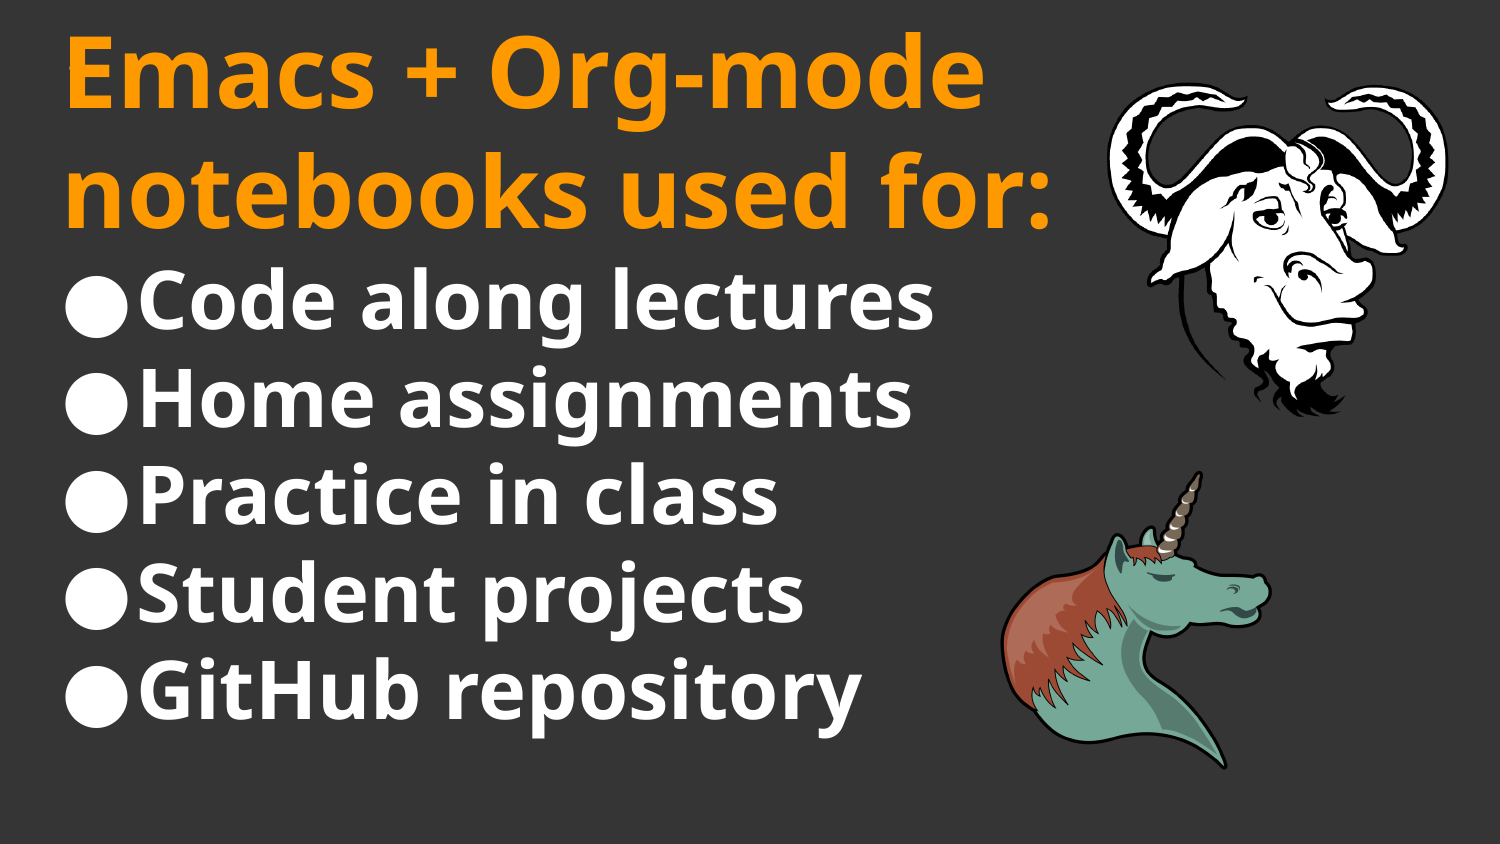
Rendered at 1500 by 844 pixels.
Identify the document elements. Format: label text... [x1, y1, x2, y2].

title Emacs + Org-mode notebooks used for: Code along lectures Home assignments Practice in class Student projects GitHub repository [46, 0, 902, 745]
picture [800, 0, 1500, 844]
